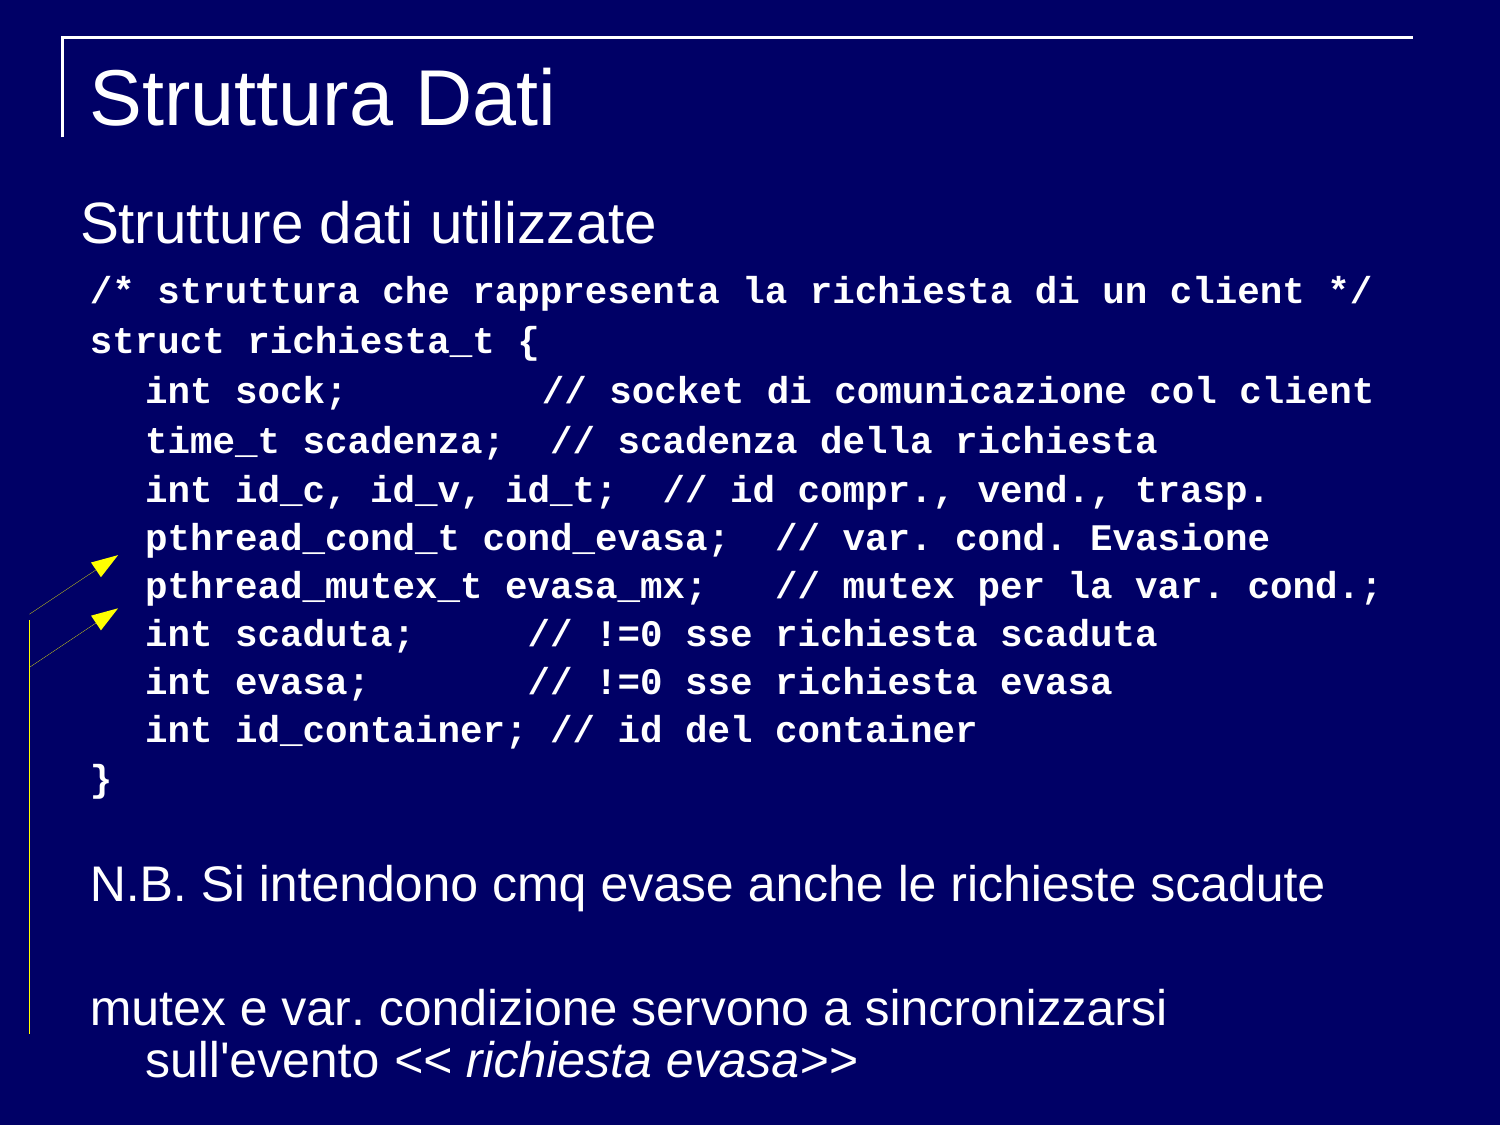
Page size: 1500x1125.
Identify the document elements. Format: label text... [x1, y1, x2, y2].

title Struttura Dati [74, 37, 1423, 164]
list /* struttura che rappresenta la richiesta di un client */ struct richiesta_t { int sock; // socket di comunicazione col client time_t scadenza; // scadenza della richiesta int id_c, id_v, id_t; // id compr., vend., trasp. pthread_cond_t cond_evasa; // var. cond. Evasione pthread_mutex_t evasa_mx; // mutex per la var. cond.; int scaduta; // !=0 sse richiesta scaduta int evasa; // !=0 sse richiesta evasa int id_container; // id del container } N.B. Si intendono cmq evase anche le richieste scadute mutex e var. condizione servono a sincronizzarsi sull'evento << richiesta evasa>> [75, 208, 1425, 1125]
text_box Strutture dati utilizzate [79, 194, 688, 260]
